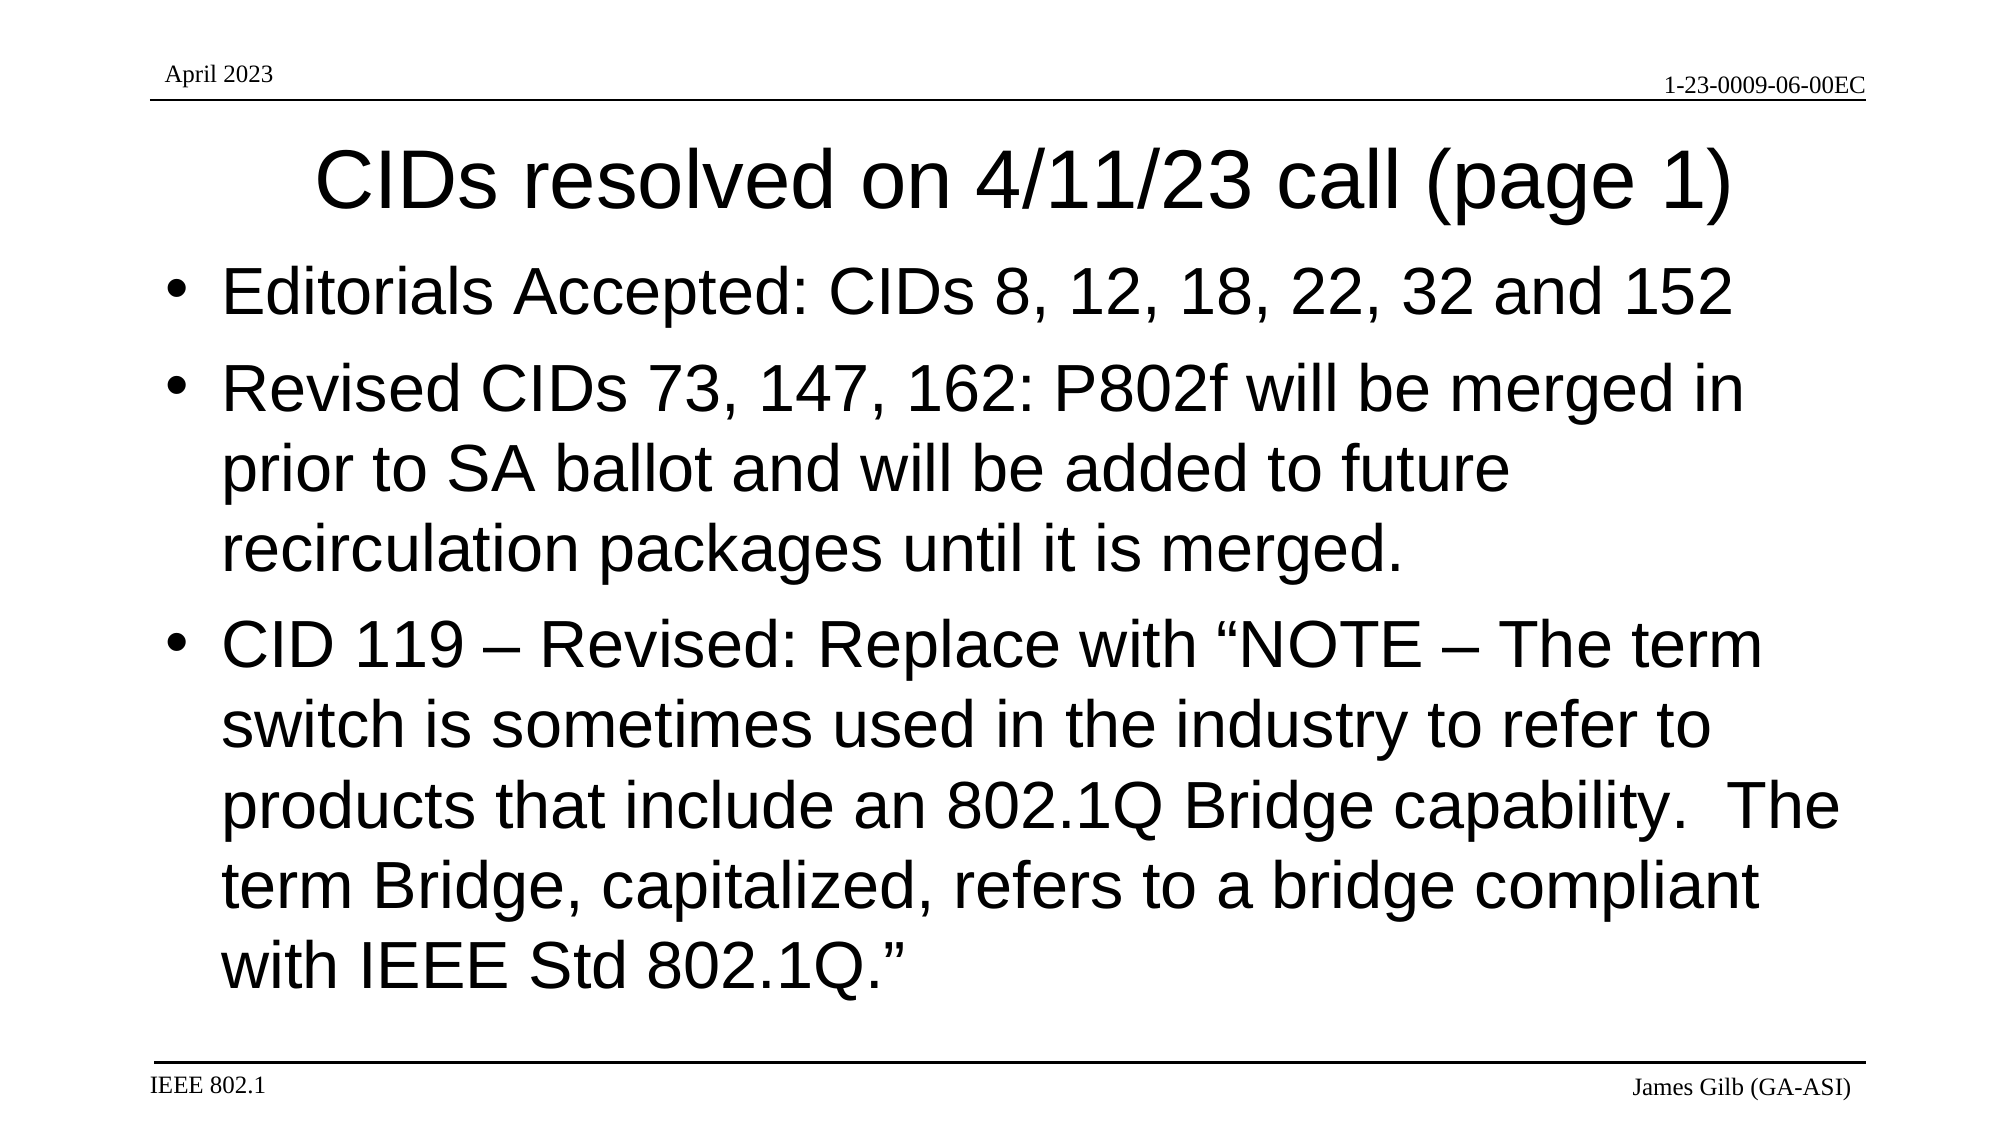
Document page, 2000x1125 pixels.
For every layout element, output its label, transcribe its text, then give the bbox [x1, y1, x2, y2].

title CIDs resolved on 4/11/23 call (page 1) [149, 112, 1900, 238]
list Editorials Accepted: CIDs 8, 12, 18, 22, 32 and 152 Revised CIDs 73, 147, 162: P802f will be merged in prior to SA ballot and will be added to future recirculation packages until it is merged. CID 119 – Revised: Replace with “NOTE – The term switch is sometimes used in the industry to refer to products that include an 802.1Q Bridge capability. The term Bridge, capitalized, refers to a bridge compliant with IEEE Std 802.1Q.” [149, 239, 1900, 1051]
